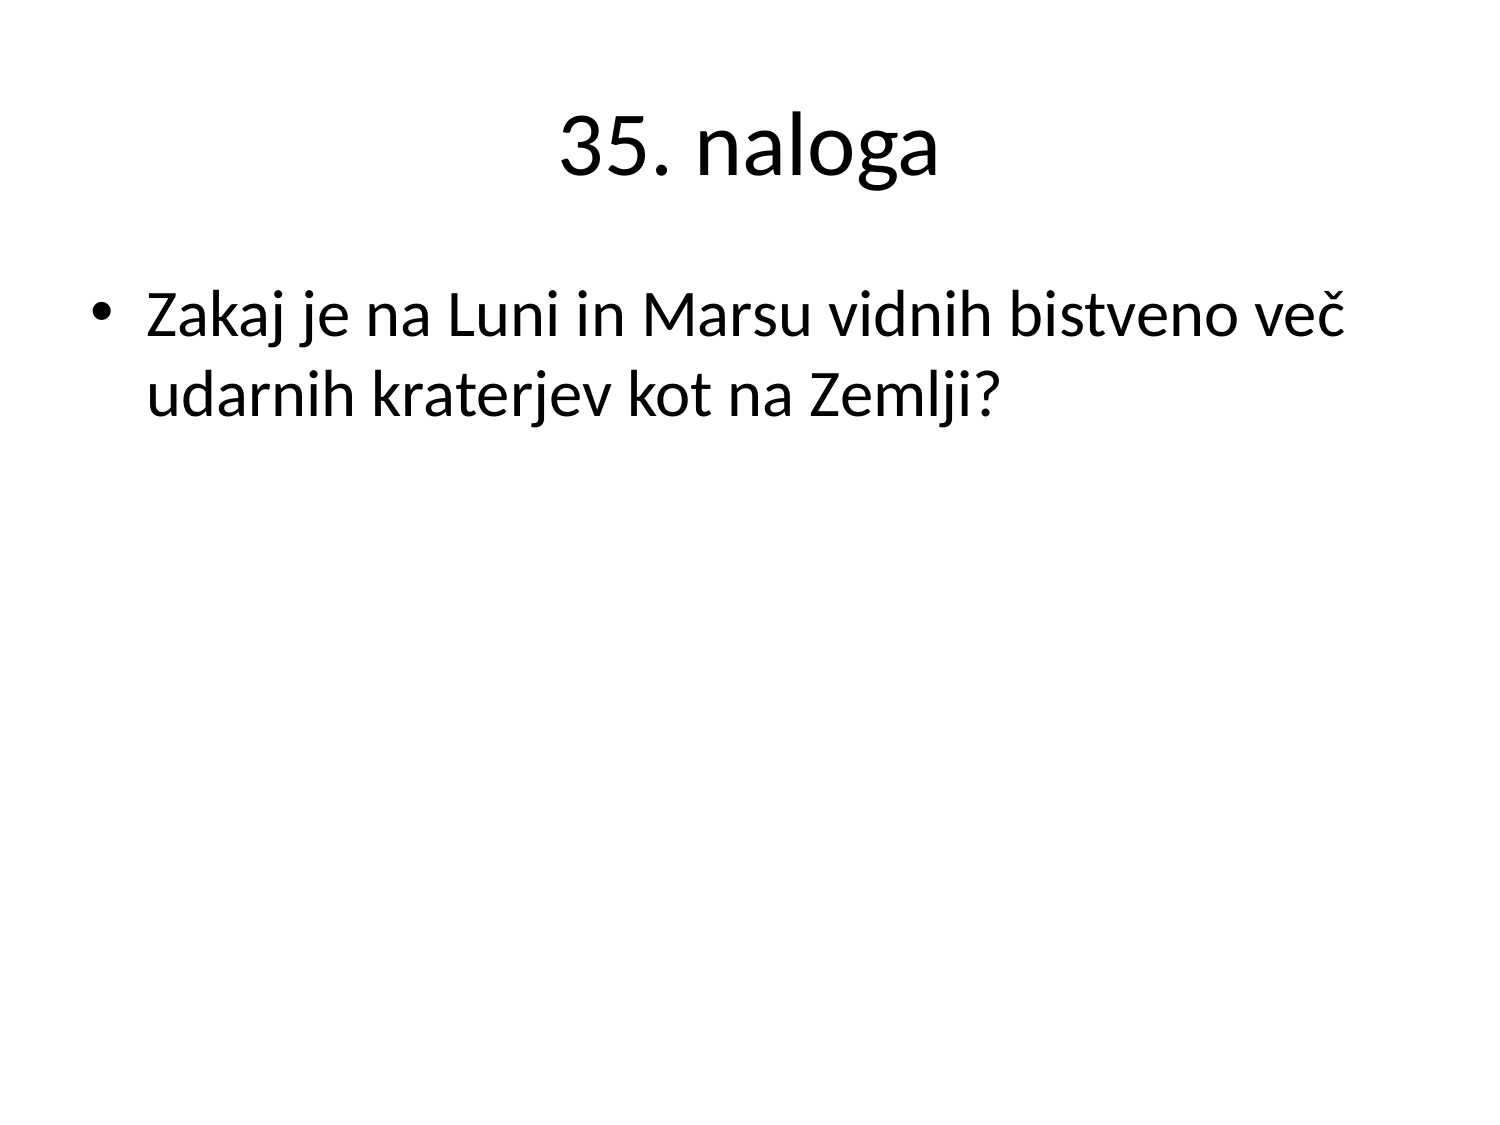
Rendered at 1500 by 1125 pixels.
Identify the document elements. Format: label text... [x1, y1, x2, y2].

title 35. naloga [75, 45, 1425, 233]
list Zakaj je na Luni in Marsu vidnih bistveno več udarnih kraterjev kot na Zemlji? [75, 262, 1425, 1005]
